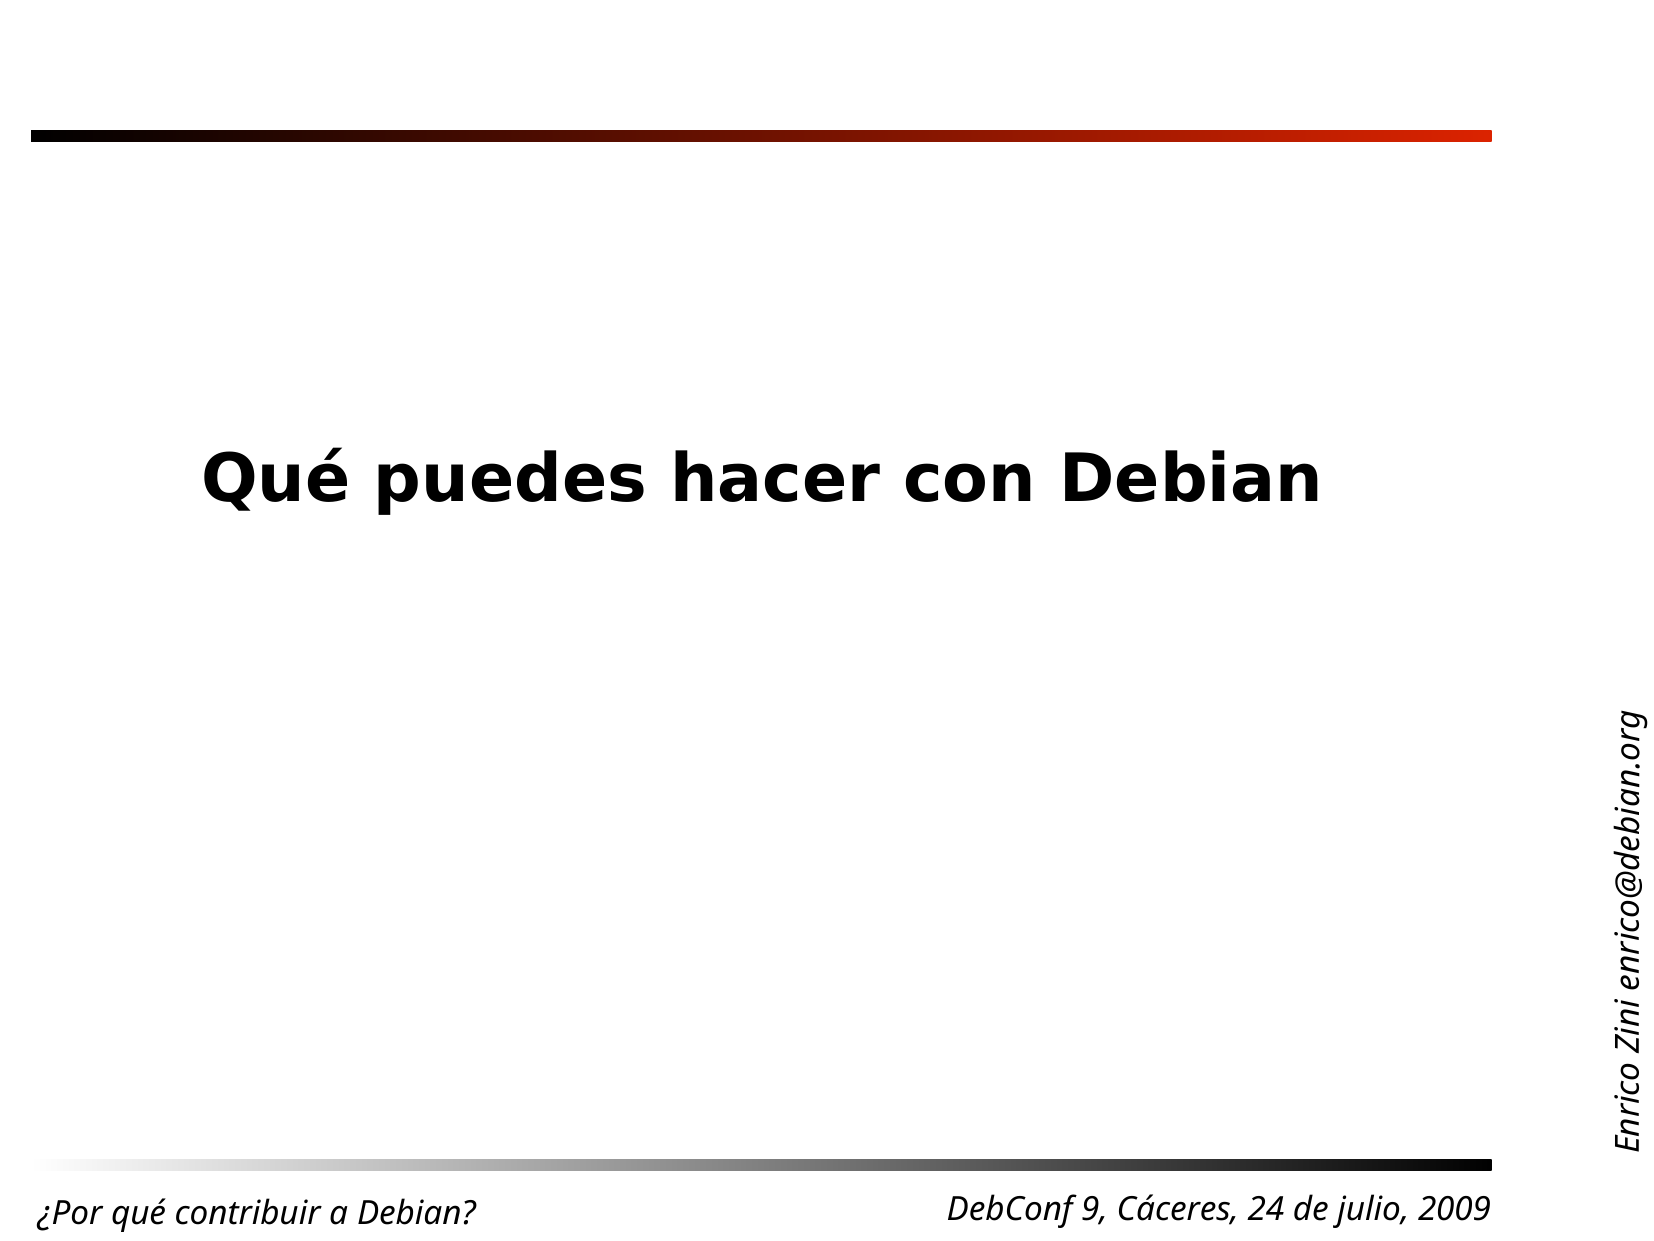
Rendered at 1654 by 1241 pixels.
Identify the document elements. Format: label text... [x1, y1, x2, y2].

text_box Qué puedes hacer con Debian [30, 439, 1495, 518]
